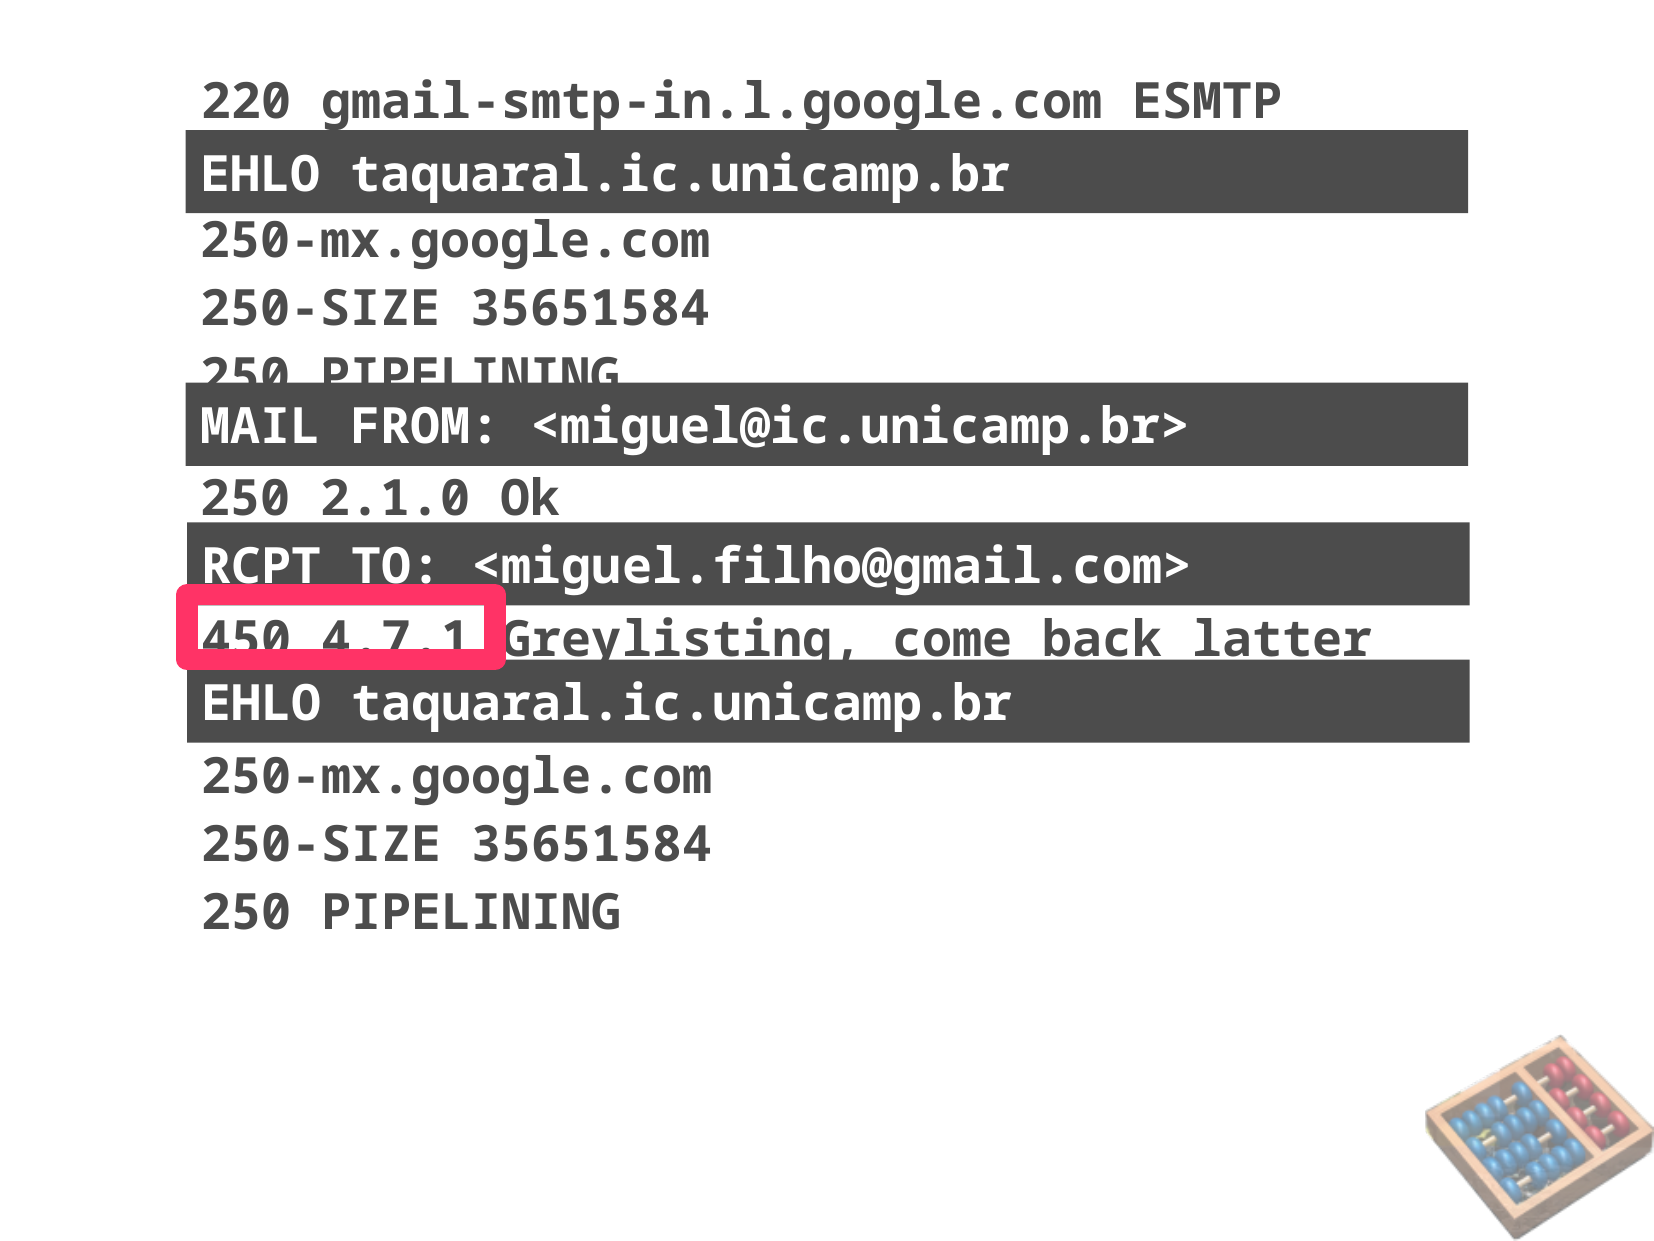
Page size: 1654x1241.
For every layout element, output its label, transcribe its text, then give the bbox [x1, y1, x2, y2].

text_box 220 gmail-smtp-in.l.google.com ESMTP [187, 57, 1470, 132]
text_box 250-mx.google.com 250-SIZE 35651584 250 PIPELINING [185, 214, 1469, 382]
text_box 450 4.7.1 Greylisting, come back latter [506, 595, 1470, 659]
text_box MAIL FROM: <miguel@ic.unicamp.br> [185, 382, 1469, 454]
text_box EHLO taquaral.ic.unicamp.br [185, 130, 1469, 205]
text_box 250 2.1.0 Ok [185, 454, 1469, 529]
text_box 450 4.7.1 Greylisting, come back latter [198, 605, 484, 649]
text_box 250-mx.google.com 250-SIZE 35651584 250 PIPELINING [187, 732, 1470, 925]
text_box EHLO taquaral.ic.unicamp.br [187, 659, 1470, 732]
text_box RCPT TO: <miguel.filho@gmail.com> [187, 522, 1470, 595]
